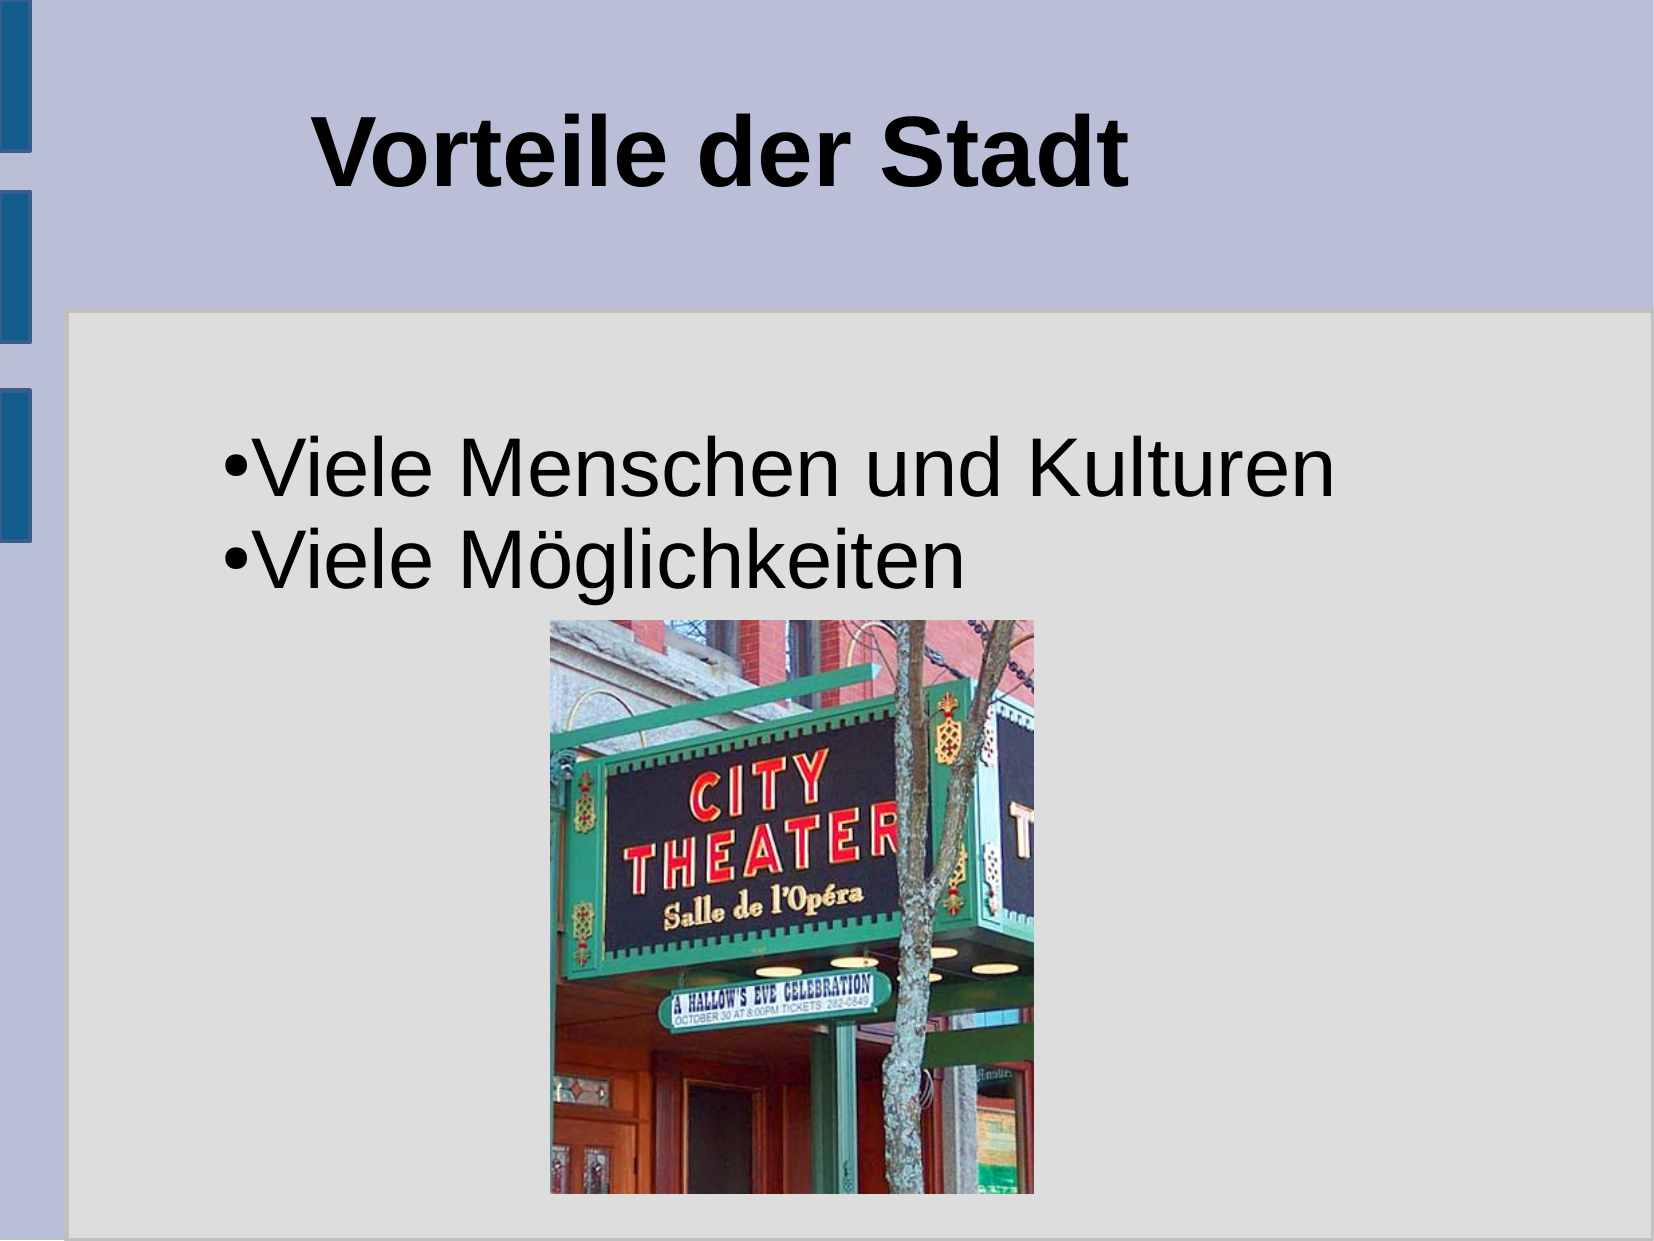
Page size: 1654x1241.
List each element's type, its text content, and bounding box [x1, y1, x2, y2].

text_box Viele Menschen und Kulturen Viele Möglichkeiten [206, 413, 1477, 615]
text_box Vorteile der Stadt [295, 88, 1146, 216]
picture [550, 620, 1034, 1194]
